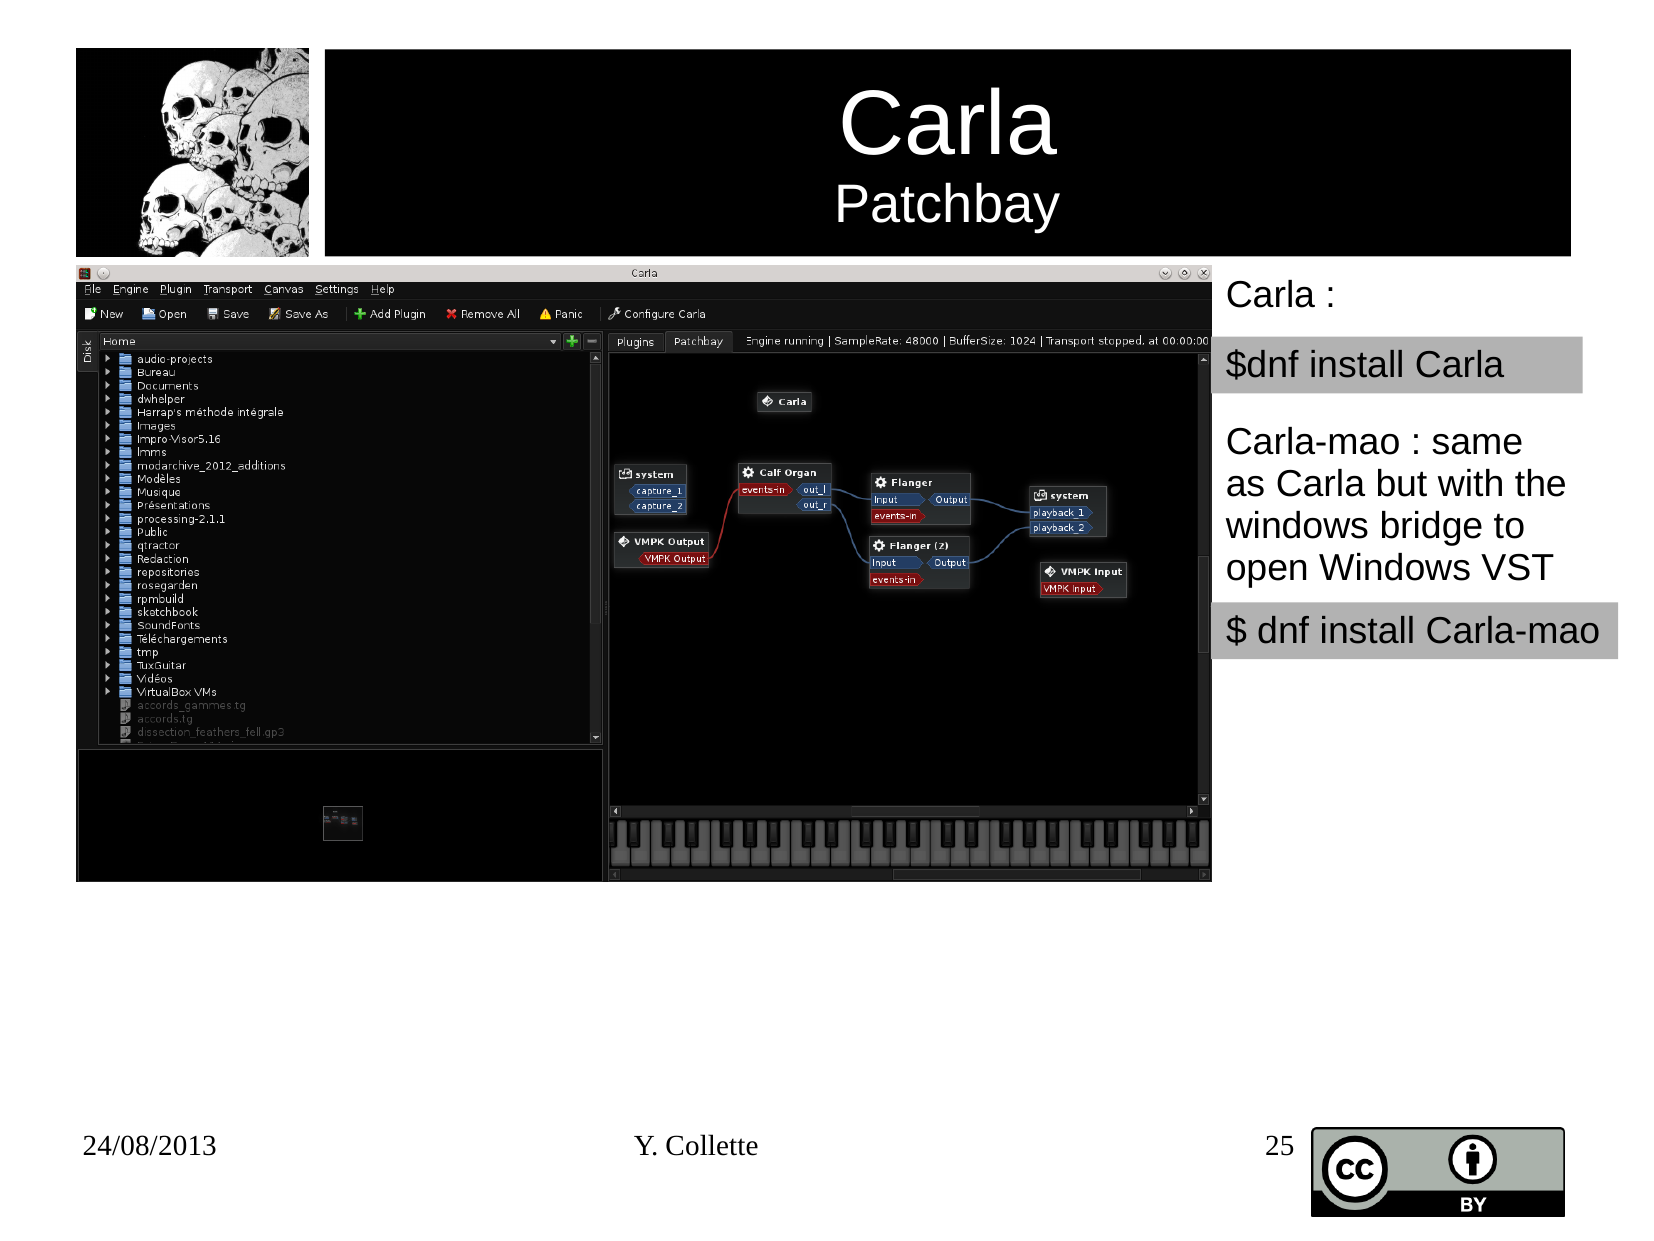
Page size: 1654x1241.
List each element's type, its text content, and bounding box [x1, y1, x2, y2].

text_box $ dnf install Carla-mao [1211, 602, 1619, 660]
picture [76, 265, 1212, 882]
text_box Carla-mao : same as Carla but with the windows bridge to open Windows VST [1211, 413, 1583, 597]
text_box Carla : [1211, 265, 1583, 323]
picture [76, 48, 309, 257]
title Carla Patchbay [324, 49, 1571, 257]
text_box $dnf install Carla [1211, 336, 1583, 394]
picture [1311, 1127, 1565, 1217]
